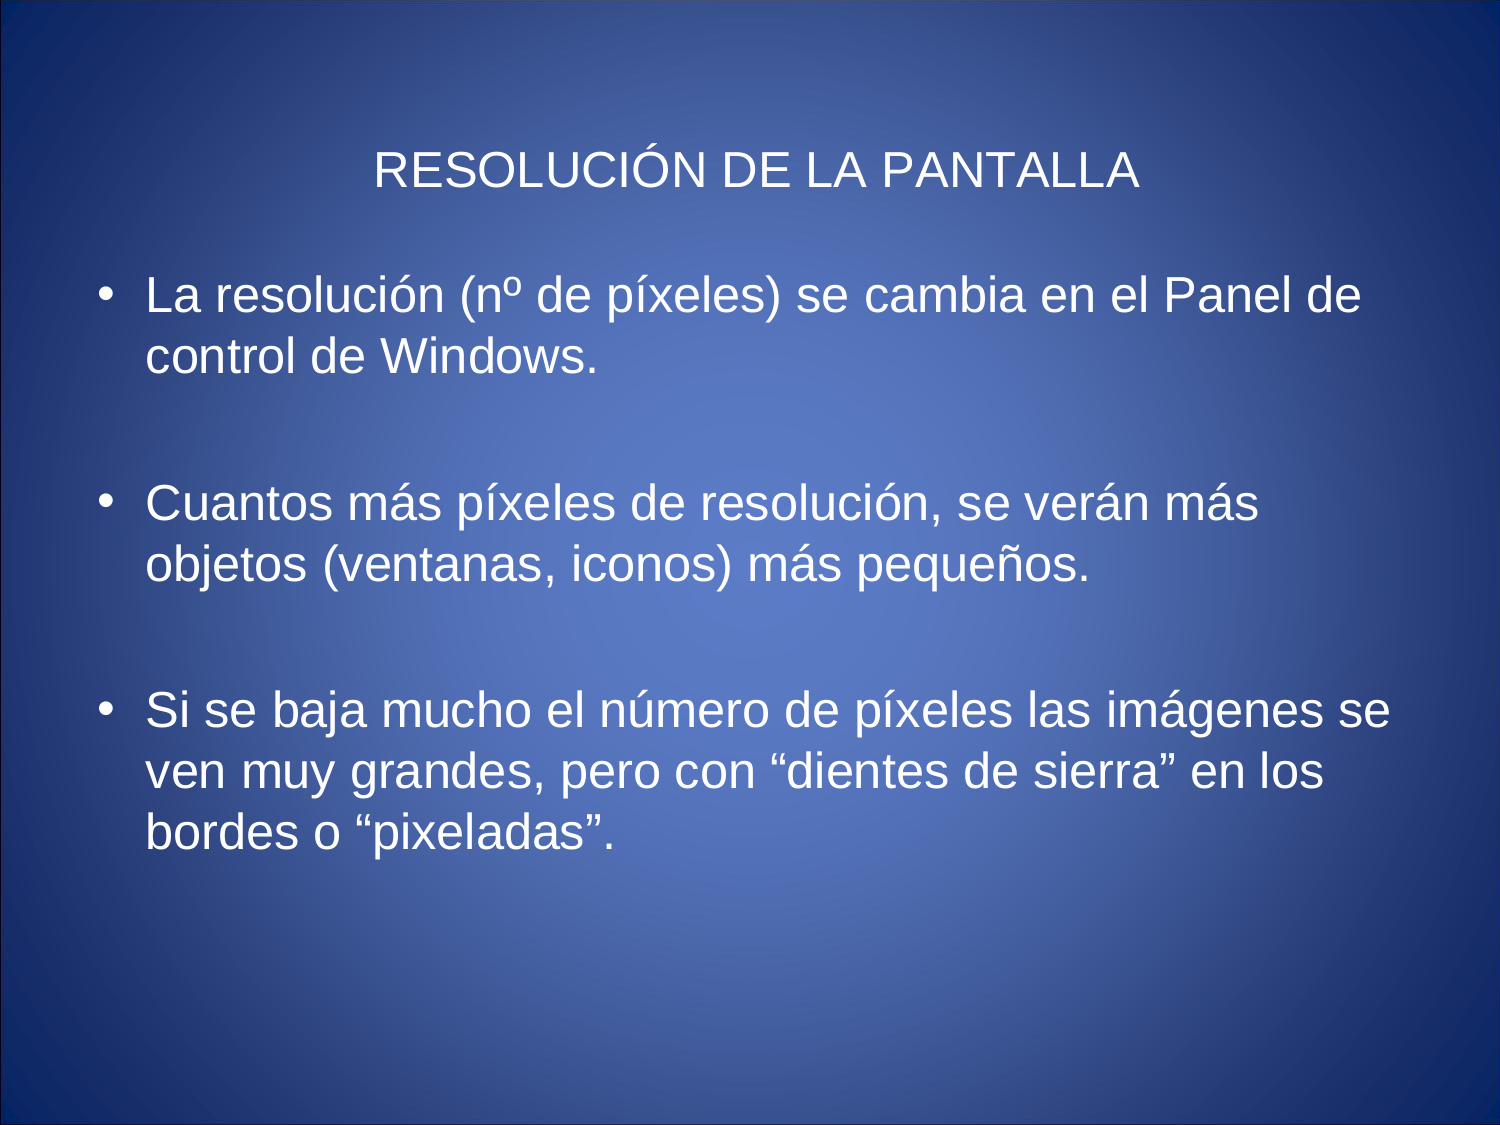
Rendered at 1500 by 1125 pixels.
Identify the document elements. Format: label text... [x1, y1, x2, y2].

list RESOLUCIÓN DE LA PANTALLA La resolución (nº de píxeles) se cambia en el Panel de control de Windows. Cuantos más píxeles de resolución, se verán más objetos (ventanas, iconos) más pequeños. Si se baja mucho el número de píxeles las imágenes se ven muy grandes, pero con “dientes de sierra” en los bordes o “pixeladas”. [82, 128, 1433, 872]
picture [0, 0, 1500, 1125]
